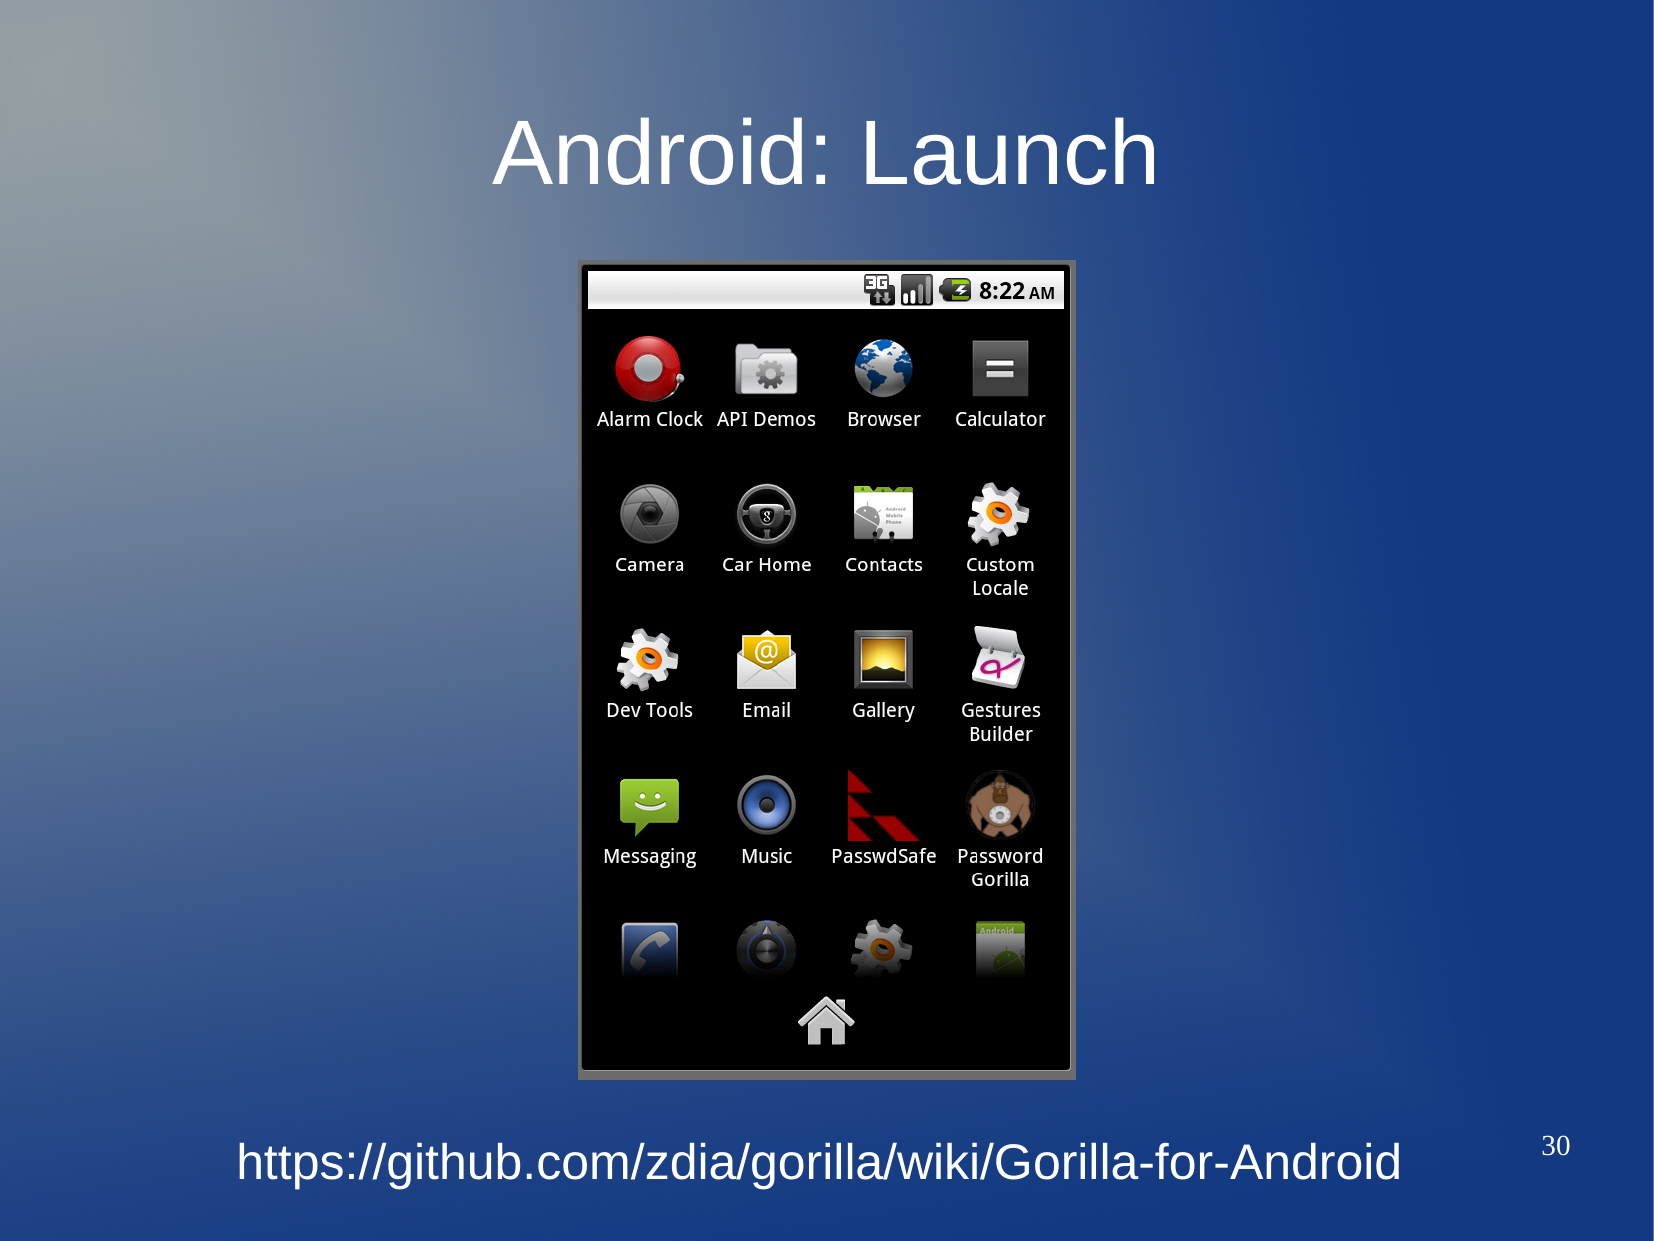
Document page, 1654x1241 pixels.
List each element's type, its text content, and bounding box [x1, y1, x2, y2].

text_box https://github.com/zdia/gorilla/wiki/Gorilla-for-Android [236, 1133, 1418, 1190]
title Android: Launch [82, 49, 1571, 257]
picture [0, 0, 1654, 1241]
